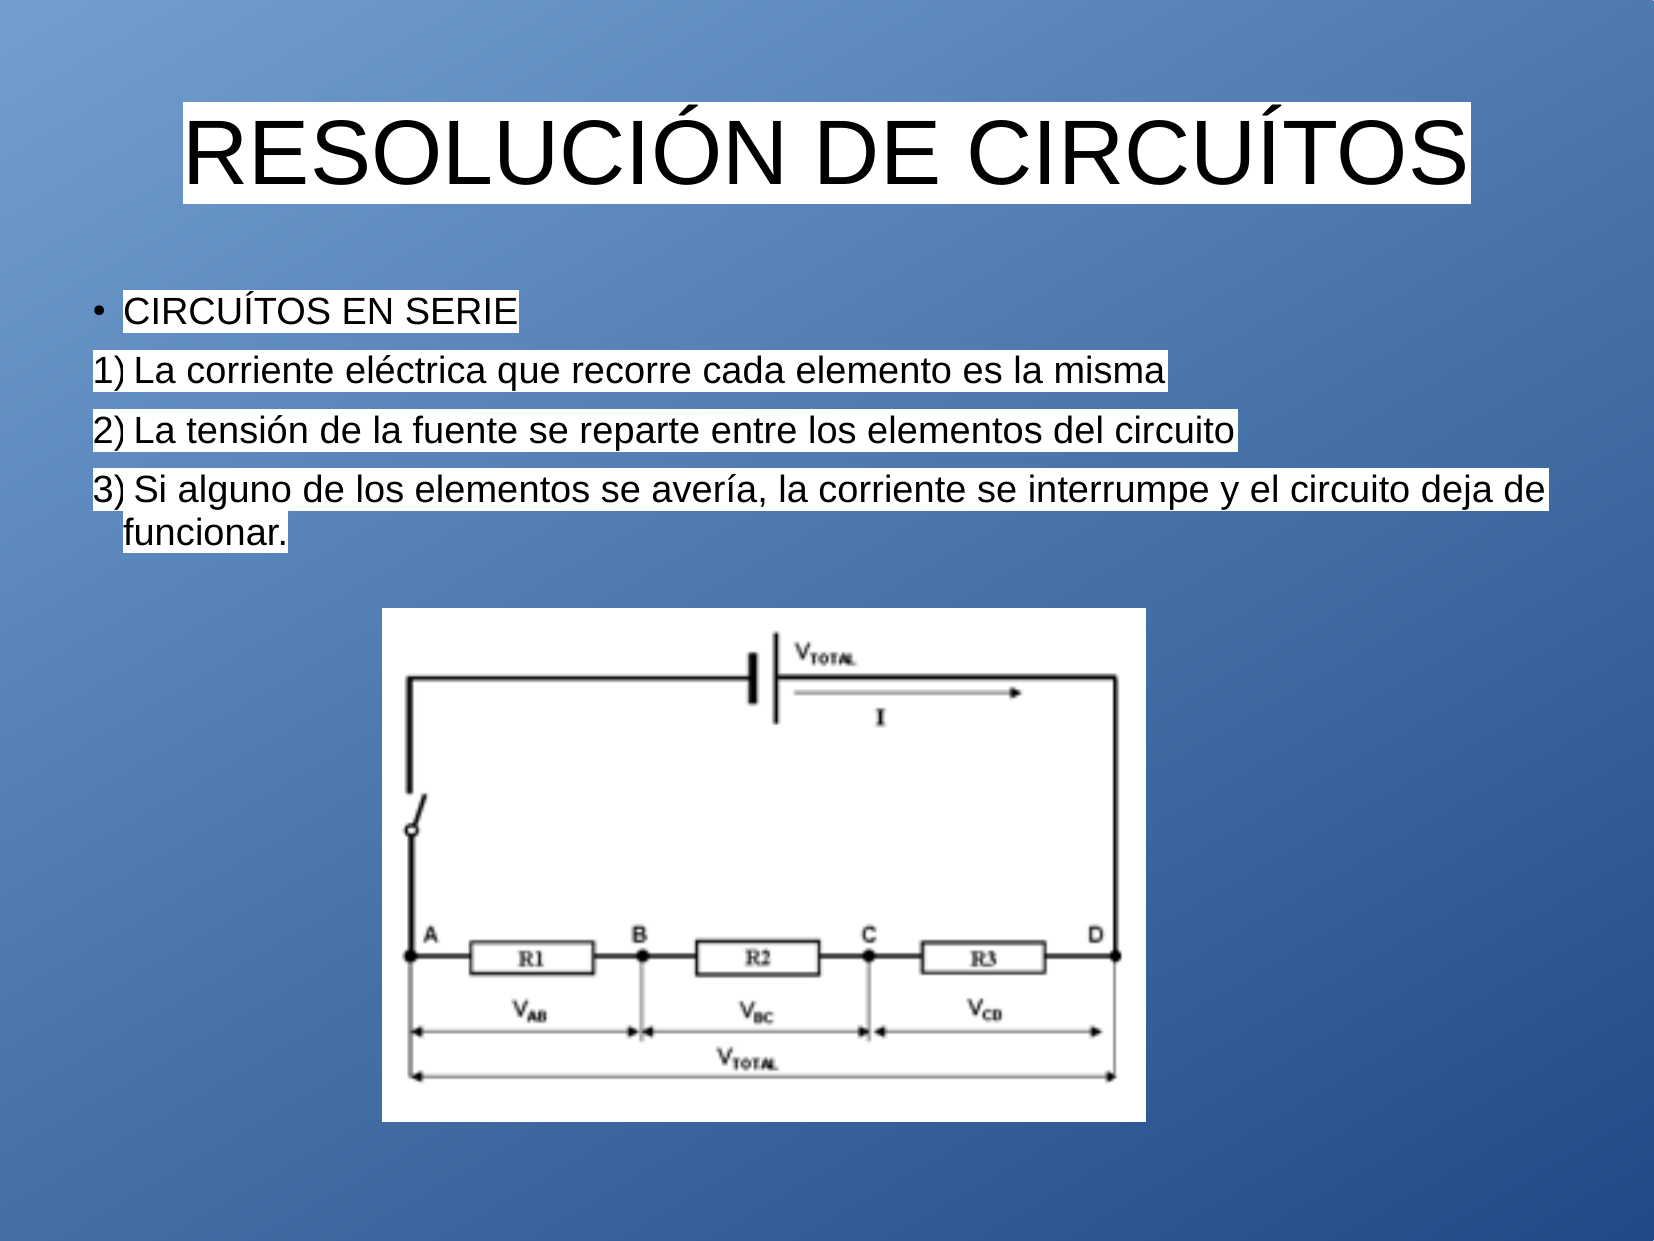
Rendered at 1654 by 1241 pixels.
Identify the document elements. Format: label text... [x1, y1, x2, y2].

title RESOLUCIÓN DE CIRCUÍTOS [82, 49, 1571, 257]
picture [382, 608, 1146, 1123]
list CIRCUÍTOS EN SERIE La corriente eléctrica que recorre cada elemento es la misma La tensión de la fuente se reparte entre los elementos del circuito Si alguno de los elementos se avería, la corriente se interrumpe y el circuito deja de funcionar. [82, 290, 1571, 556]
